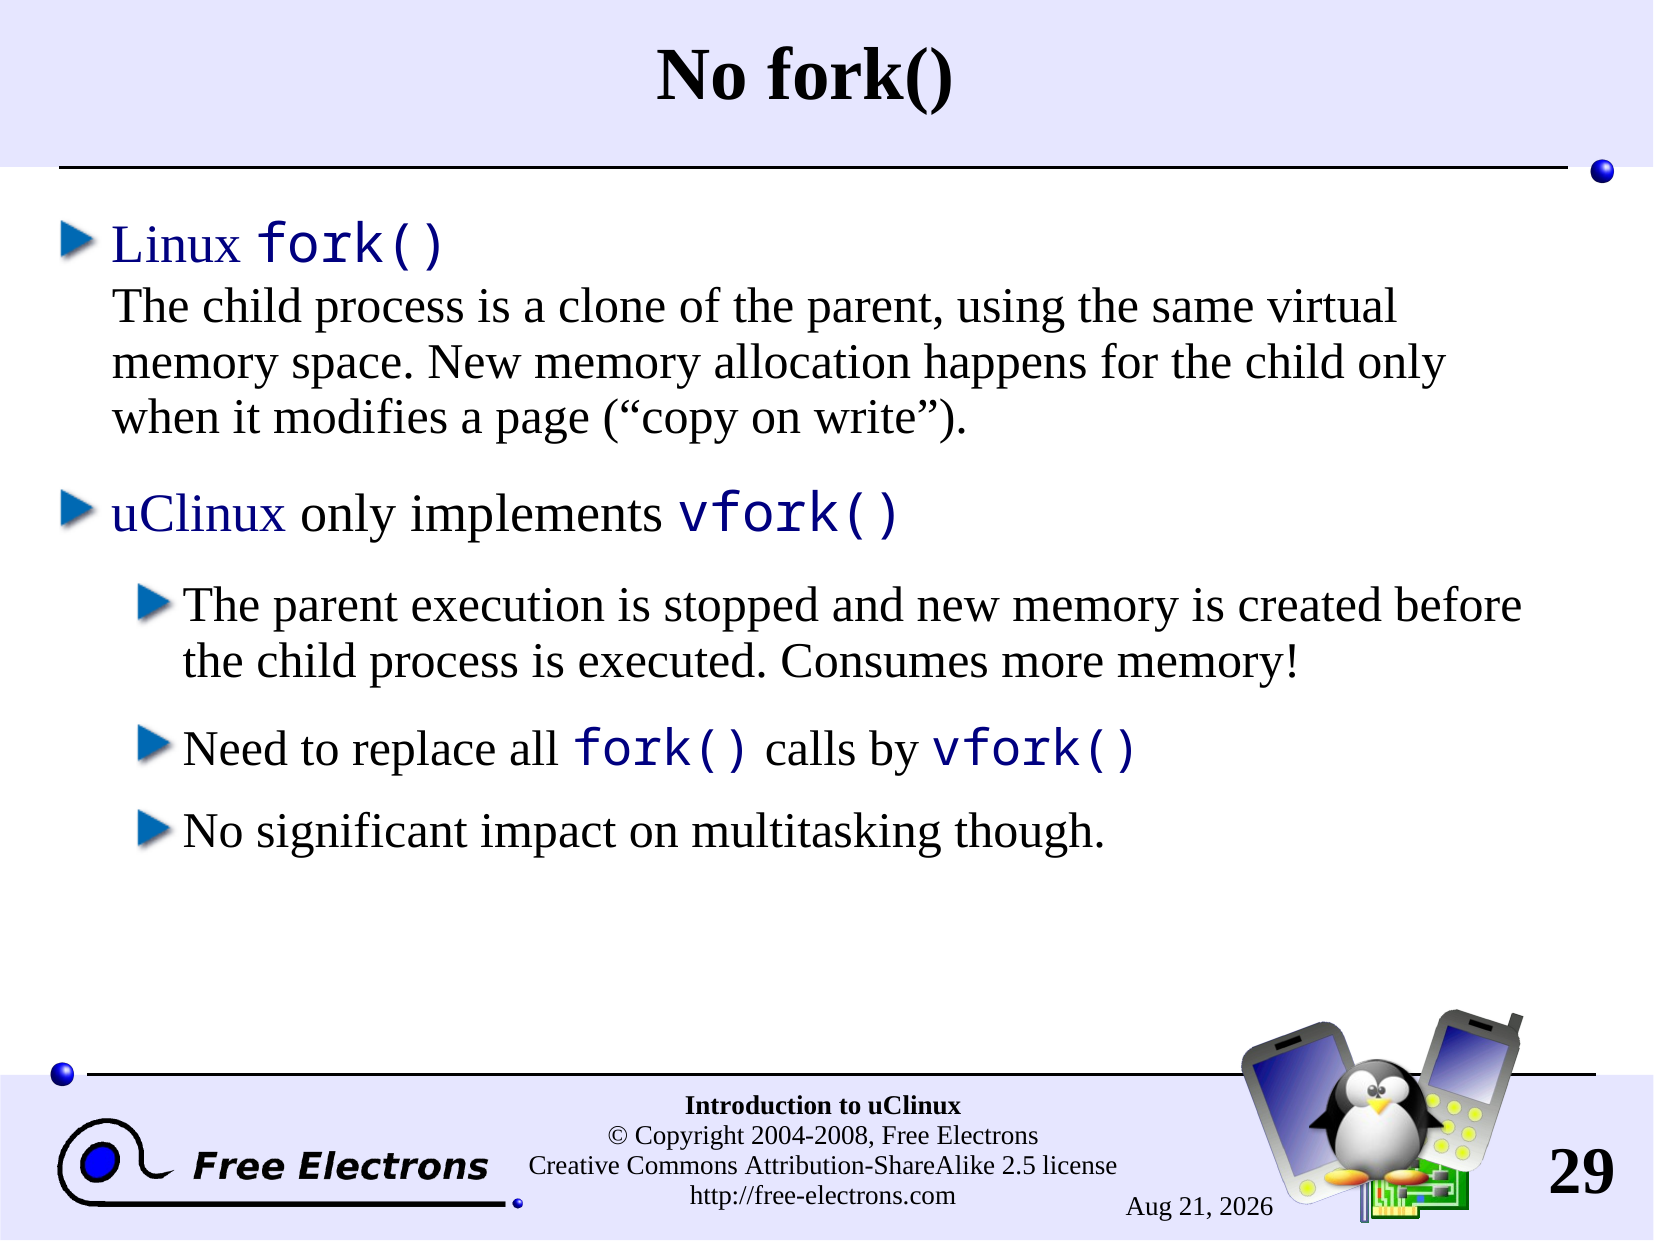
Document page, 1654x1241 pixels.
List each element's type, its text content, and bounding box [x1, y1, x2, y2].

list Linux fork() The child process is a clone of the parent, using the same virtual memory space. New memory allocation happens for the child only when it modifies a page (“copy on write”). uClinux only implements vfork() The parent execution is stopped and new memory is created before the child process is executed. Consumes more memory! Need to replace all fork() calls by vfork() No significant impact on multitasking though. [41, 204, 1565, 1055]
picture [50, 1107, 527, 1216]
title No fork() [60, 25, 1551, 124]
picture [1227, 1055, 1525, 1241]
